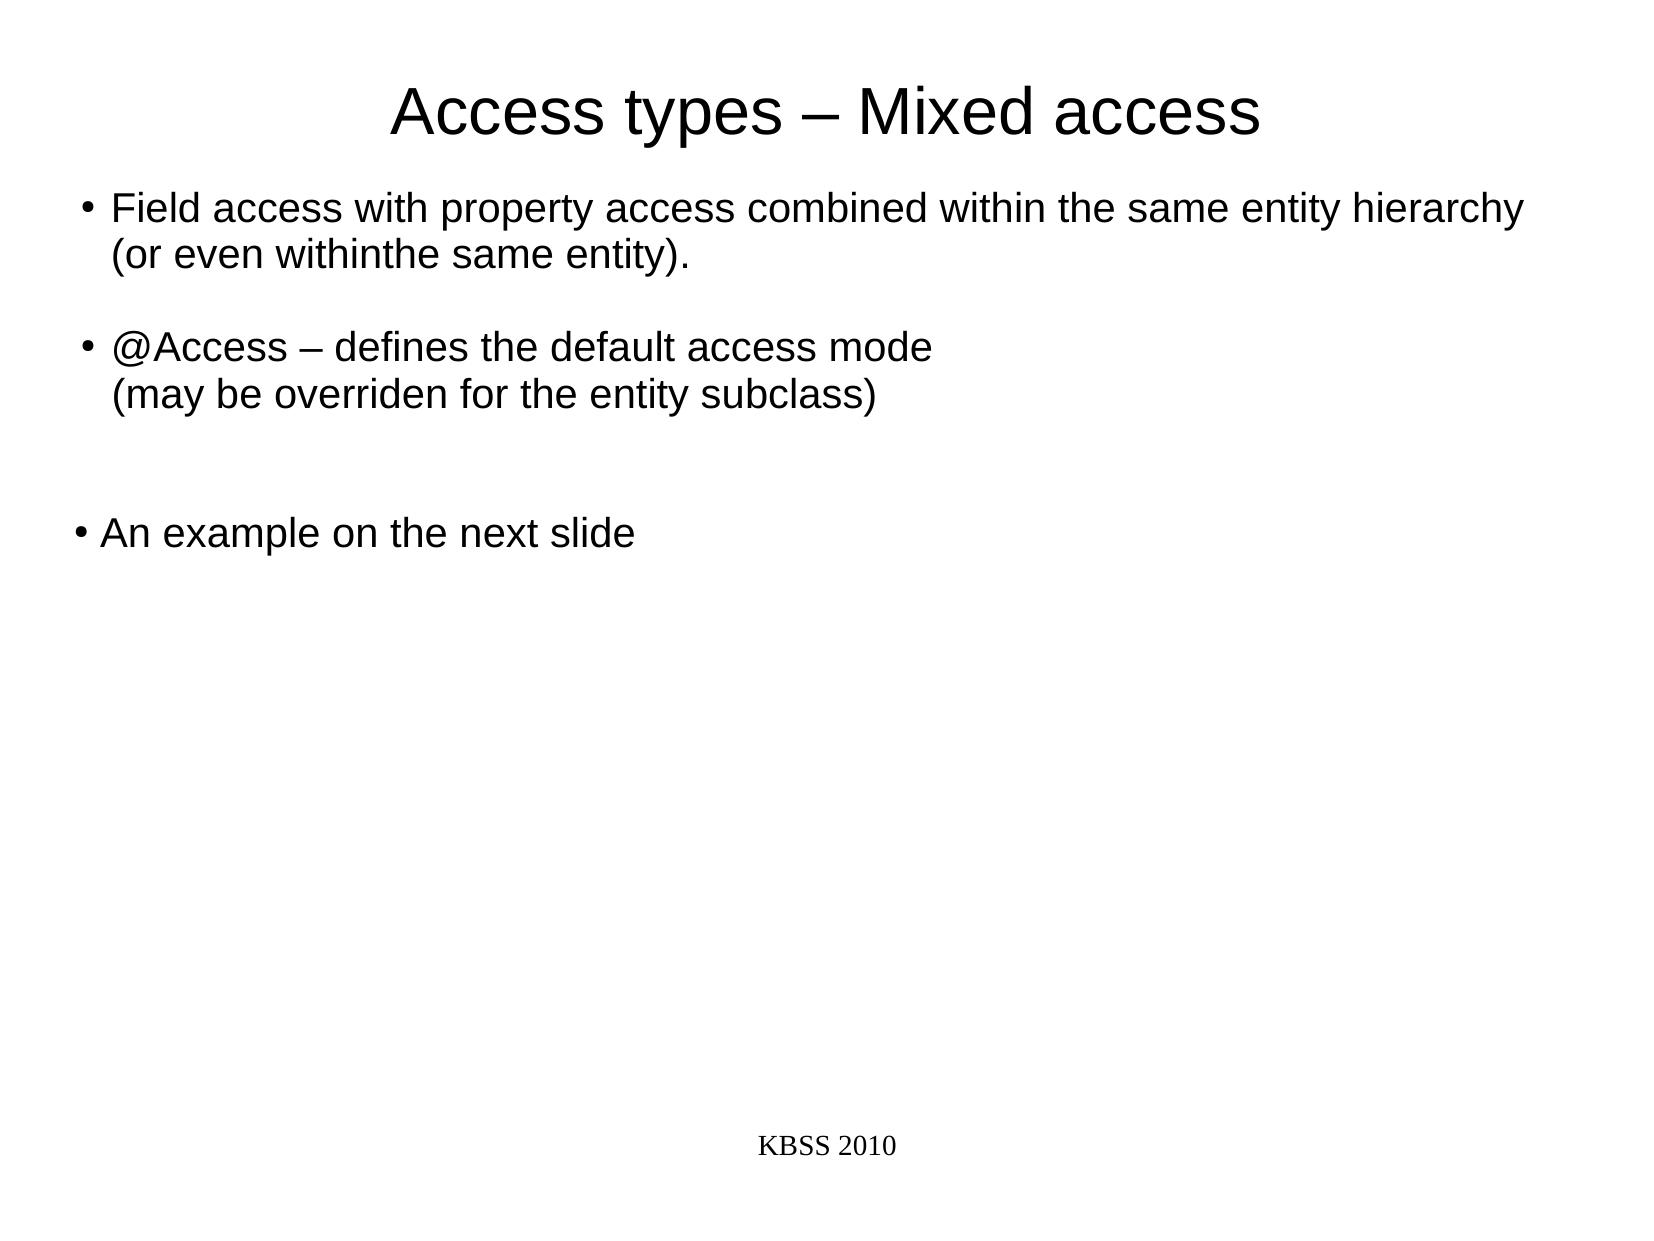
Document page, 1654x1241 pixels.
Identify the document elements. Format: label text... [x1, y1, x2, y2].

title Access types – Mixed access [82, 8, 1571, 216]
text_box Field access with property access combined within the same entity hierarchy (or even withinthe same entity). @Access – defines the default access mode (may be overriden for the entity subclass) An example on the next slide [59, 177, 1549, 564]
